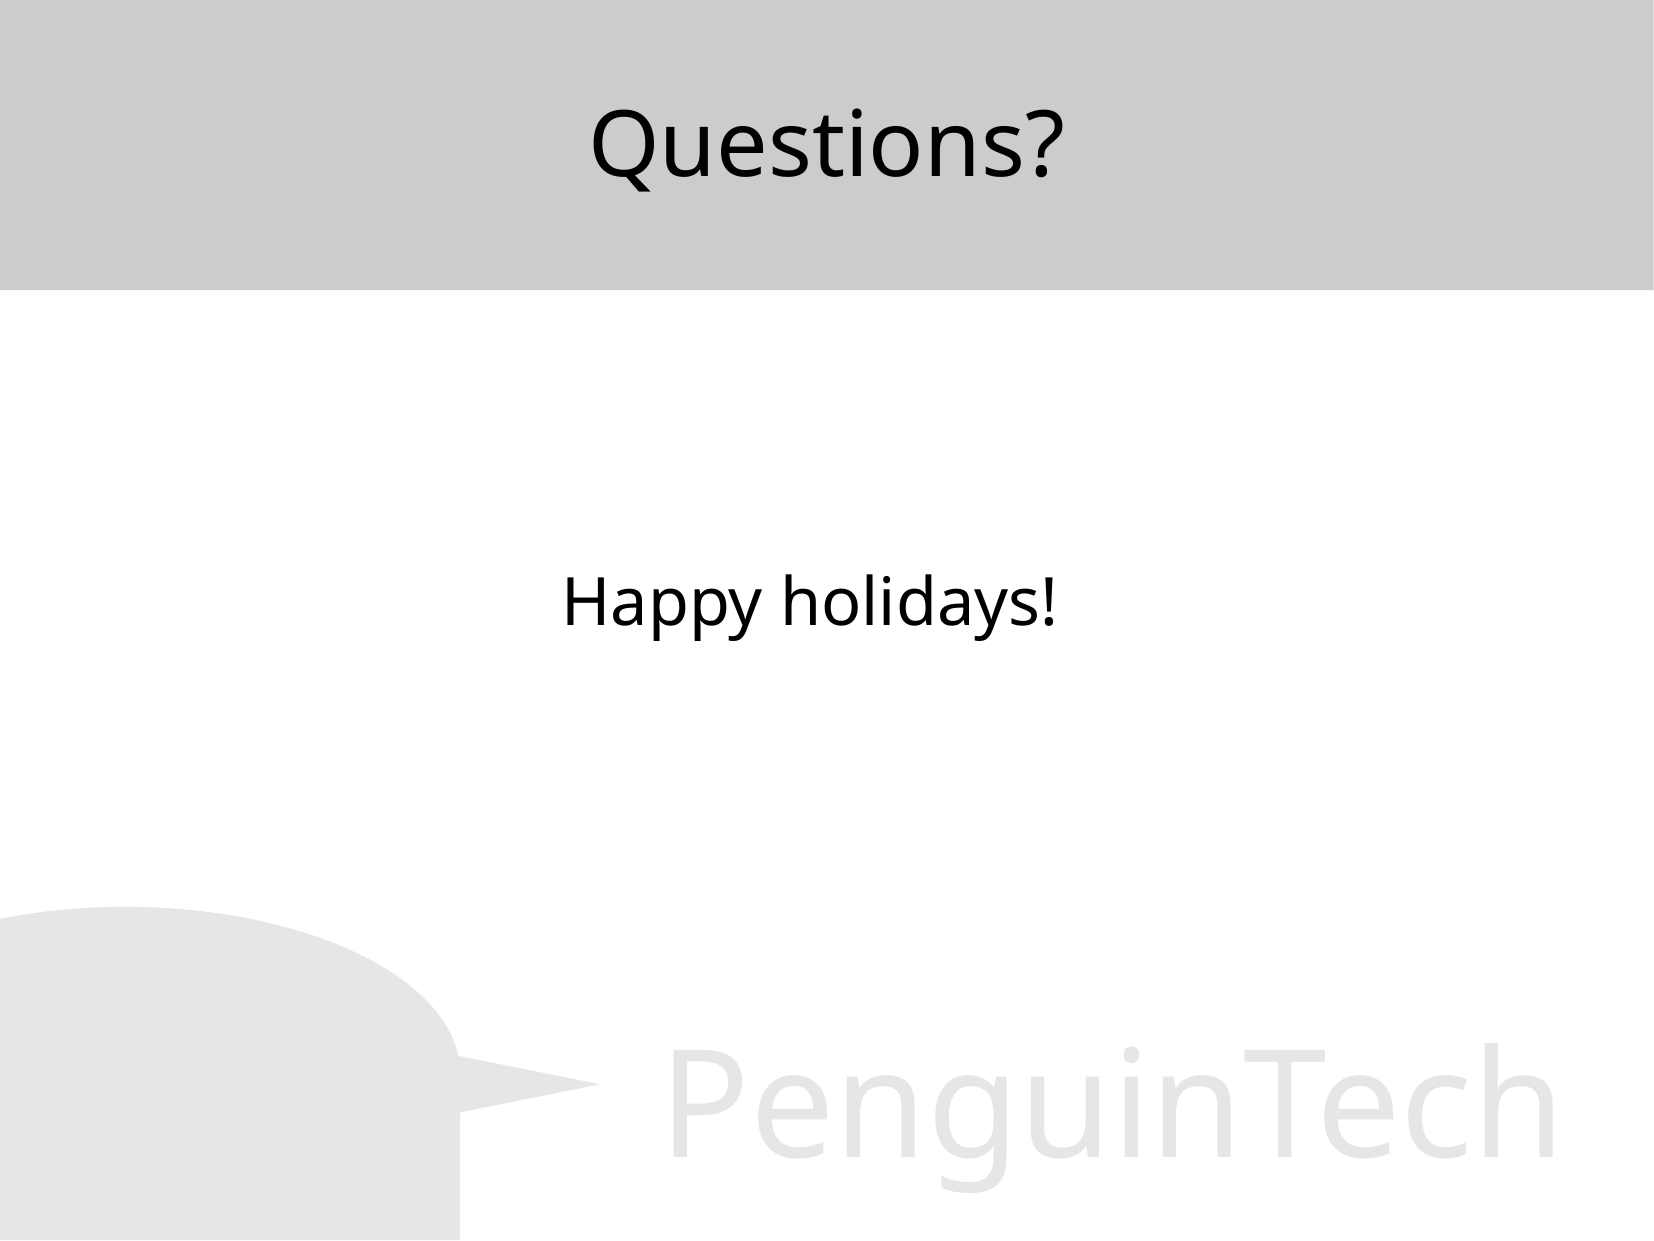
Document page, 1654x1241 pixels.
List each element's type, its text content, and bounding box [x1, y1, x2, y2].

title Questions? [82, 89, 1571, 193]
list Happy holidays! [82, 330, 1538, 871]
